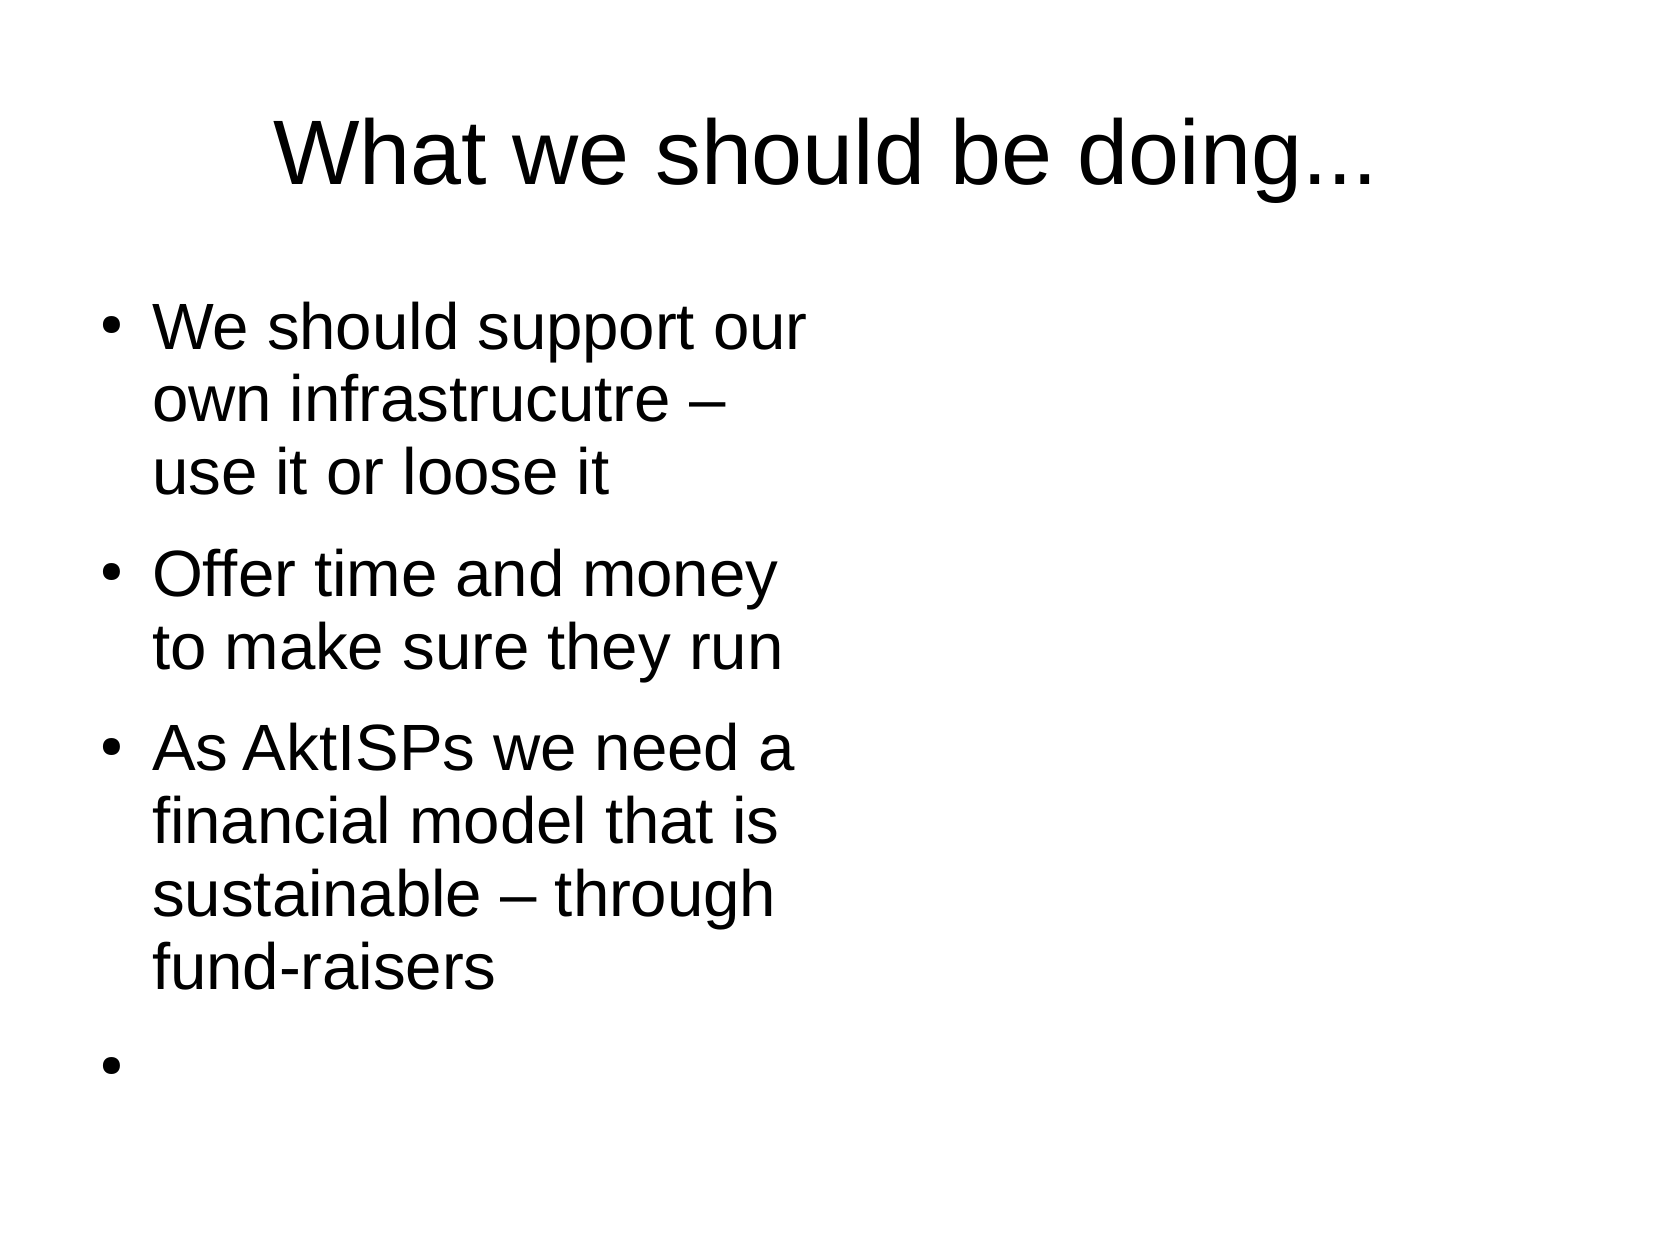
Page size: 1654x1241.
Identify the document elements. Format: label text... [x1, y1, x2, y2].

list We should support our own infrastrucutre – use it or loose it Offer time and money to make sure they run As AktISPs we need a financial model that is sustainable – through fund-raisers [82, 290, 809, 1010]
title What we should be doing... [82, 49, 1571, 257]
